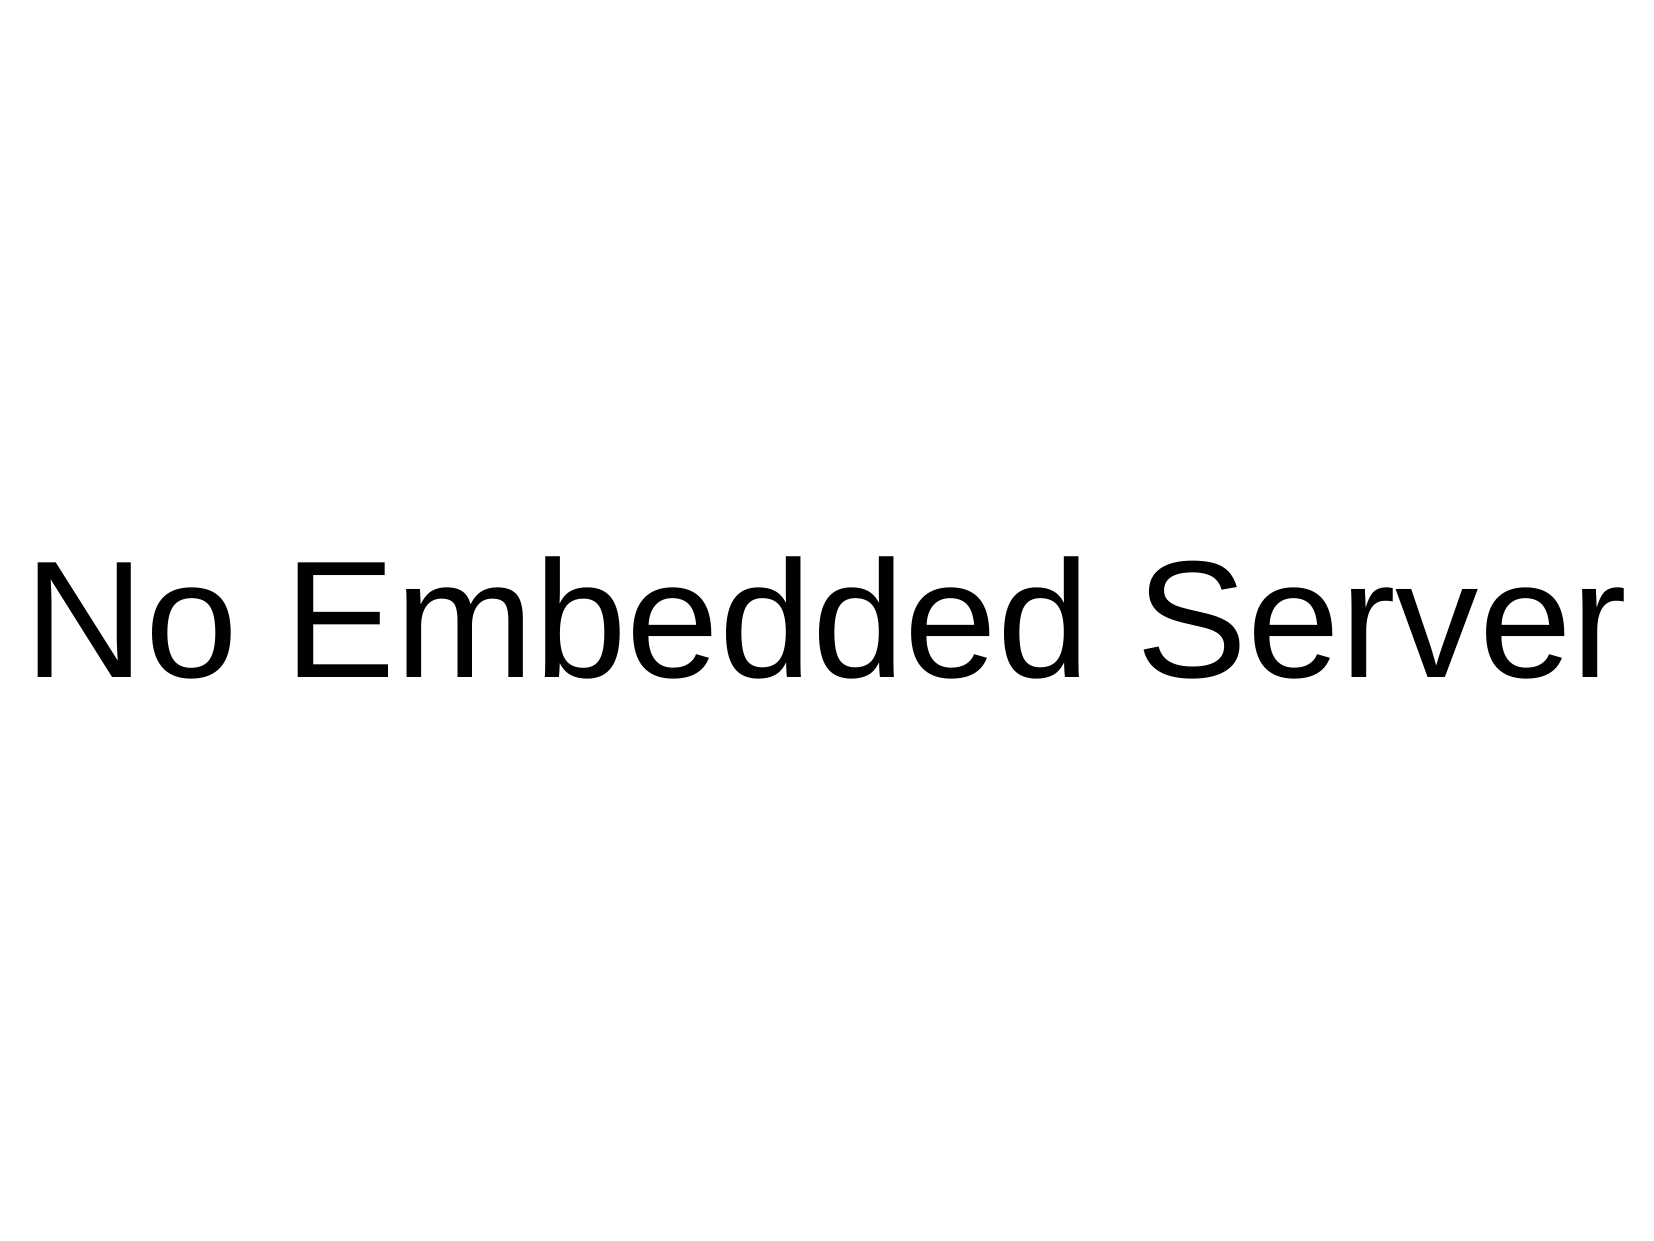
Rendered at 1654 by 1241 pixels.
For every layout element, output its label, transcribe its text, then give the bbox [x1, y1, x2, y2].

title No Embedded Server [0, 516, 1654, 724]
